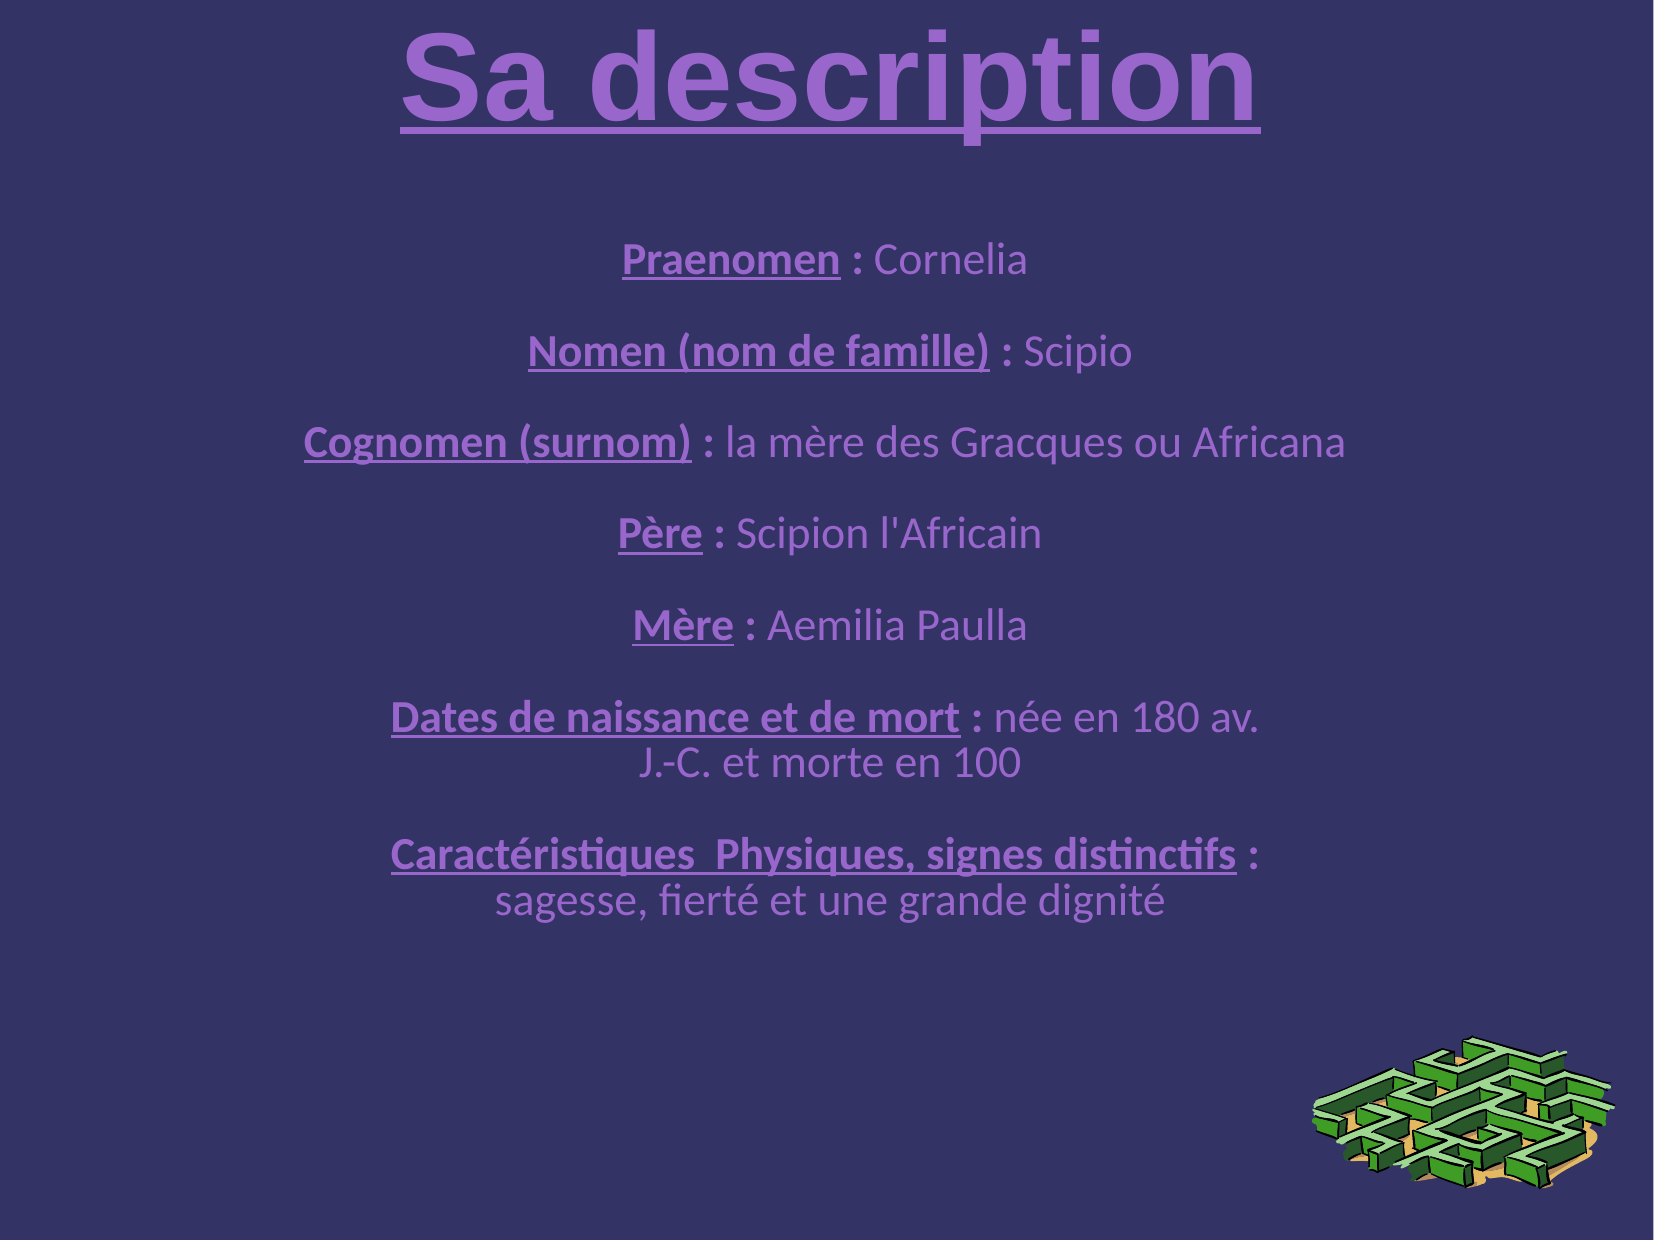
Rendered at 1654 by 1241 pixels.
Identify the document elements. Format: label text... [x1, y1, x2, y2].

text_box Sa description Praenomen : Cornelia Nomen (nom de famille) : Scipio Cognomen (surnom) : la mère des Gracques ou Africana Père : Scipion l'Africain Mère : Aemilia Paulla Dates de naissance et de mort : née en 180 av. J.-C. et morte en 100 Caractéristiques Physiques, signes distinctifs : sagesse, fierté et une grande dignité [125, 0, 1536, 1241]
